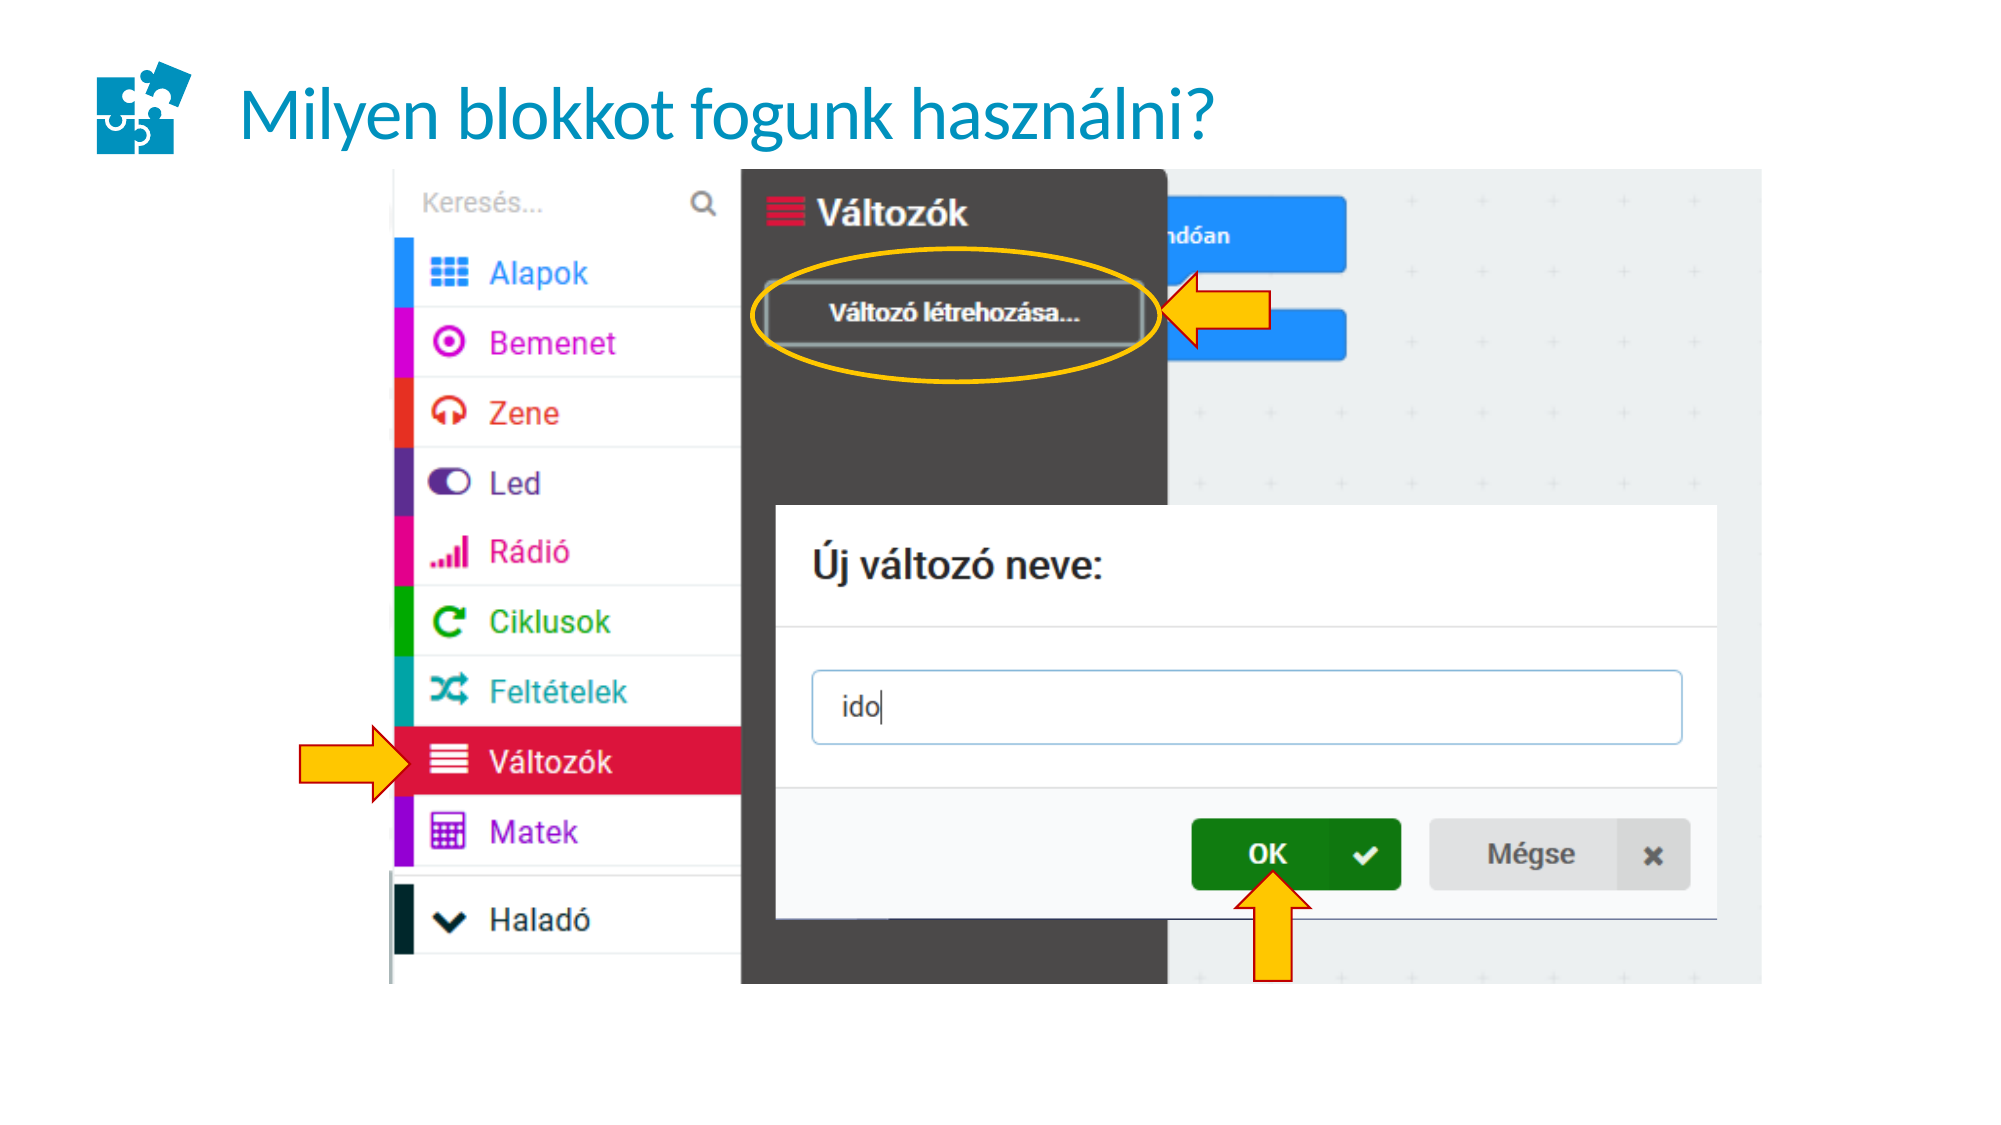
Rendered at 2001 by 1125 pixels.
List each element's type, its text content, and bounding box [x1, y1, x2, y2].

text_box [300, 726, 411, 802]
picture [389, 174, 1762, 984]
title Milyen blokkot fogunk használni? [238, 78, 1922, 174]
text_box [1235, 870, 1311, 981]
text_box [1161, 272, 1270, 348]
